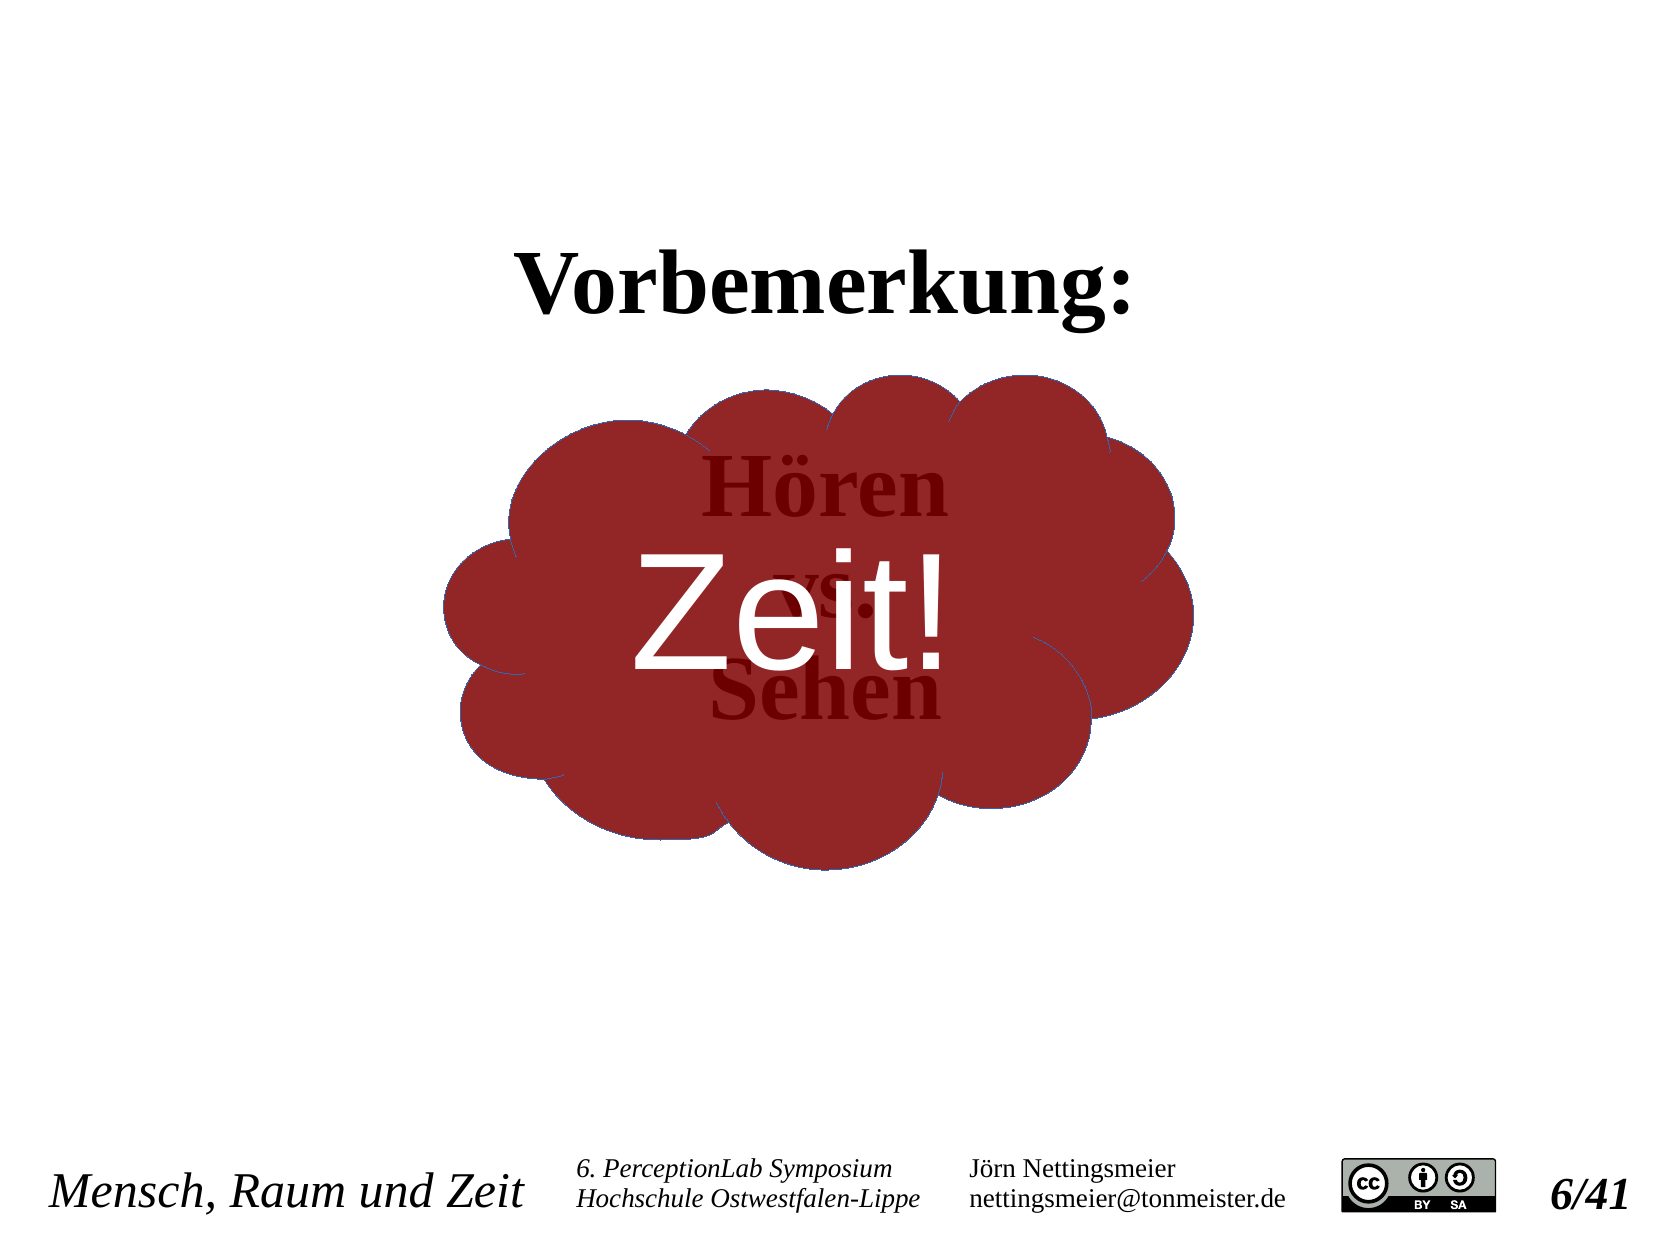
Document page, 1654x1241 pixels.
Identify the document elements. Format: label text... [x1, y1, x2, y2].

text_box Zeit! [443, 375, 1194, 871]
title Vorbemerkung: Hören vs. Sehen [81, 185, 1570, 785]
